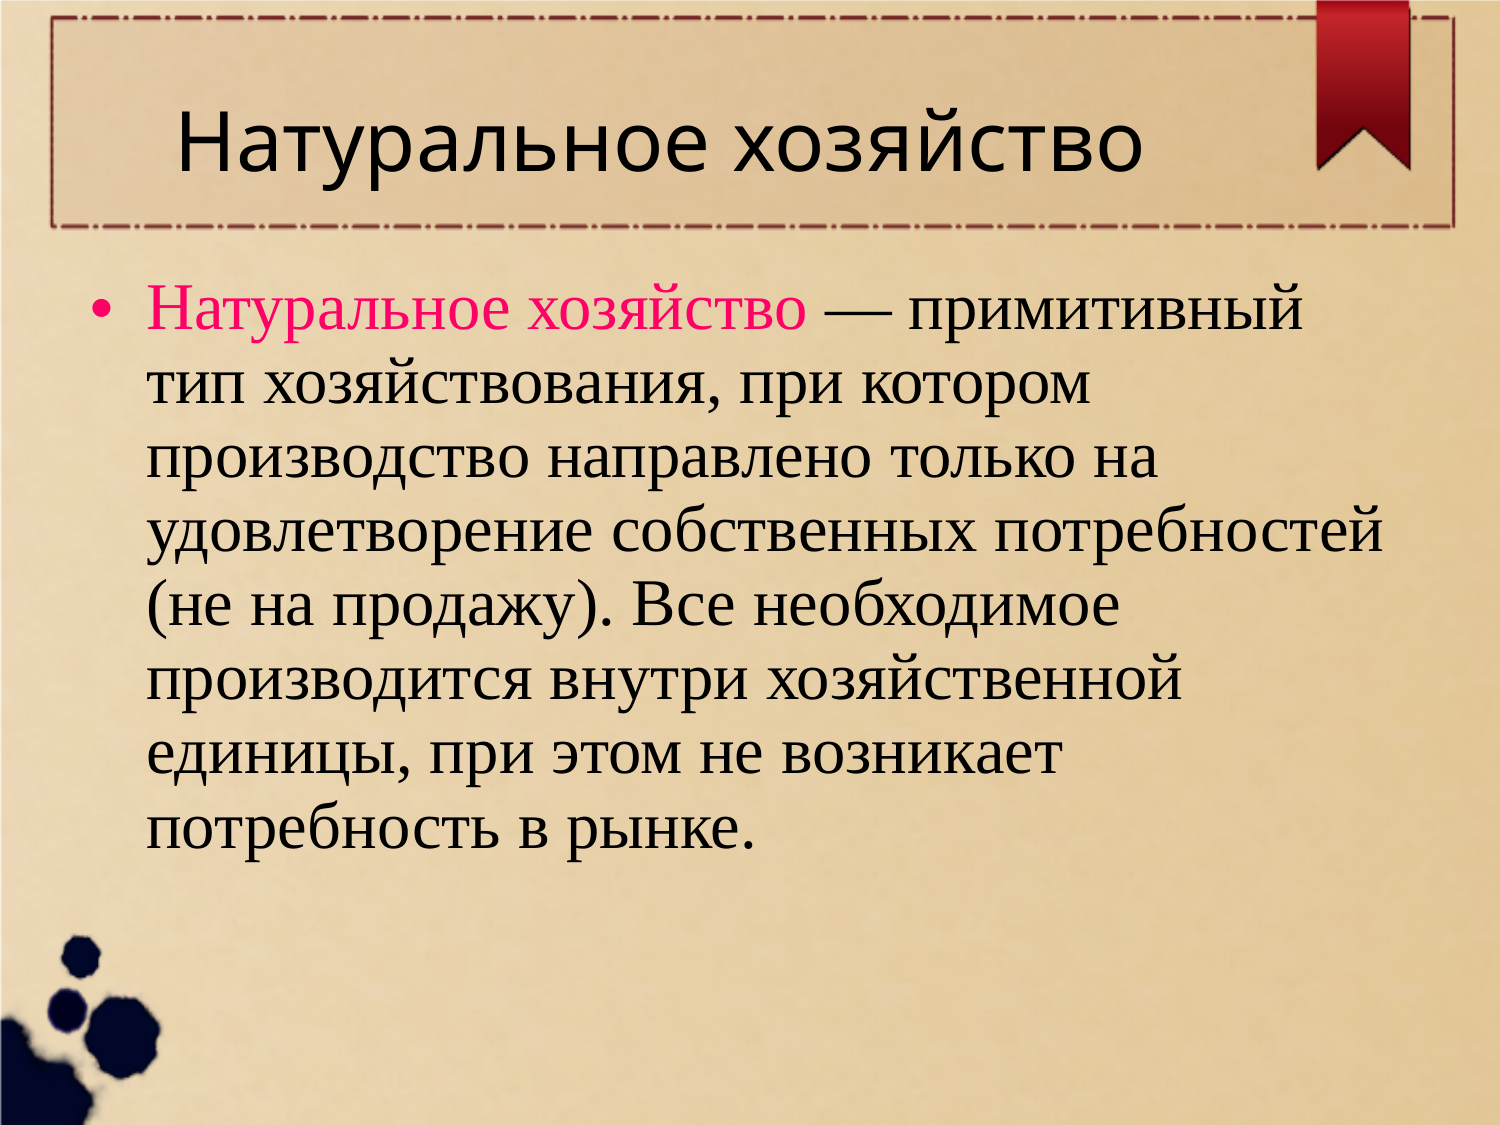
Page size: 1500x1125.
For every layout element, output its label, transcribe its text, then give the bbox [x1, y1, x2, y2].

picture [0, 0, 1500, 1125]
text_box Натуральное хозяйство [118, 82, 1217, 272]
list Натуральное хозяйство — примитивный тип хозяйствования, при котором производство направлено только на удовлетворение собственных потребностей (не на продажу). Все необходимое производится внутри хозяйственной единицы, при этом не возникает потребность в рынке. [75, 262, 1426, 1005]
